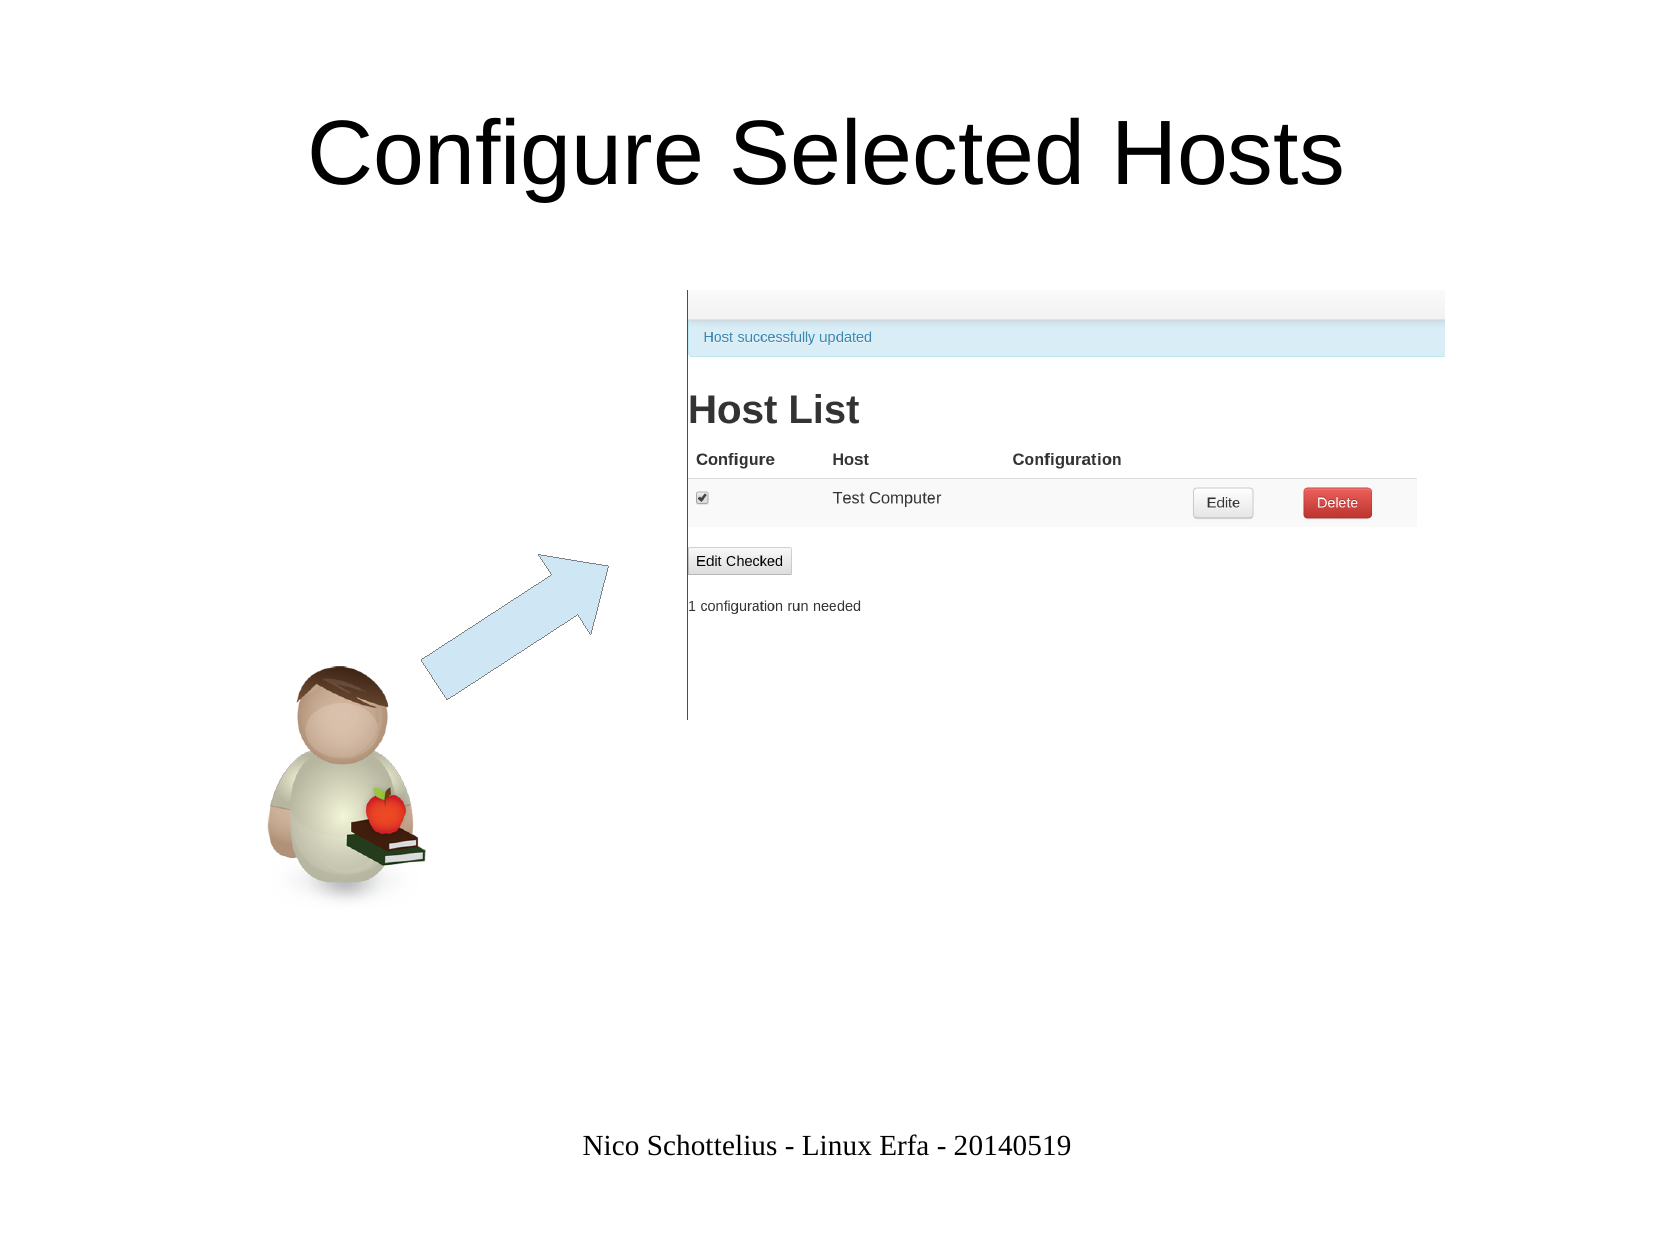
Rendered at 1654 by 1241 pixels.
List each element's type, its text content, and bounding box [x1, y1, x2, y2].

text_box [421, 554, 609, 700]
title Configure Selected Hosts [82, 49, 1571, 257]
picture [252, 644, 444, 908]
picture [687, 290, 1445, 720]
